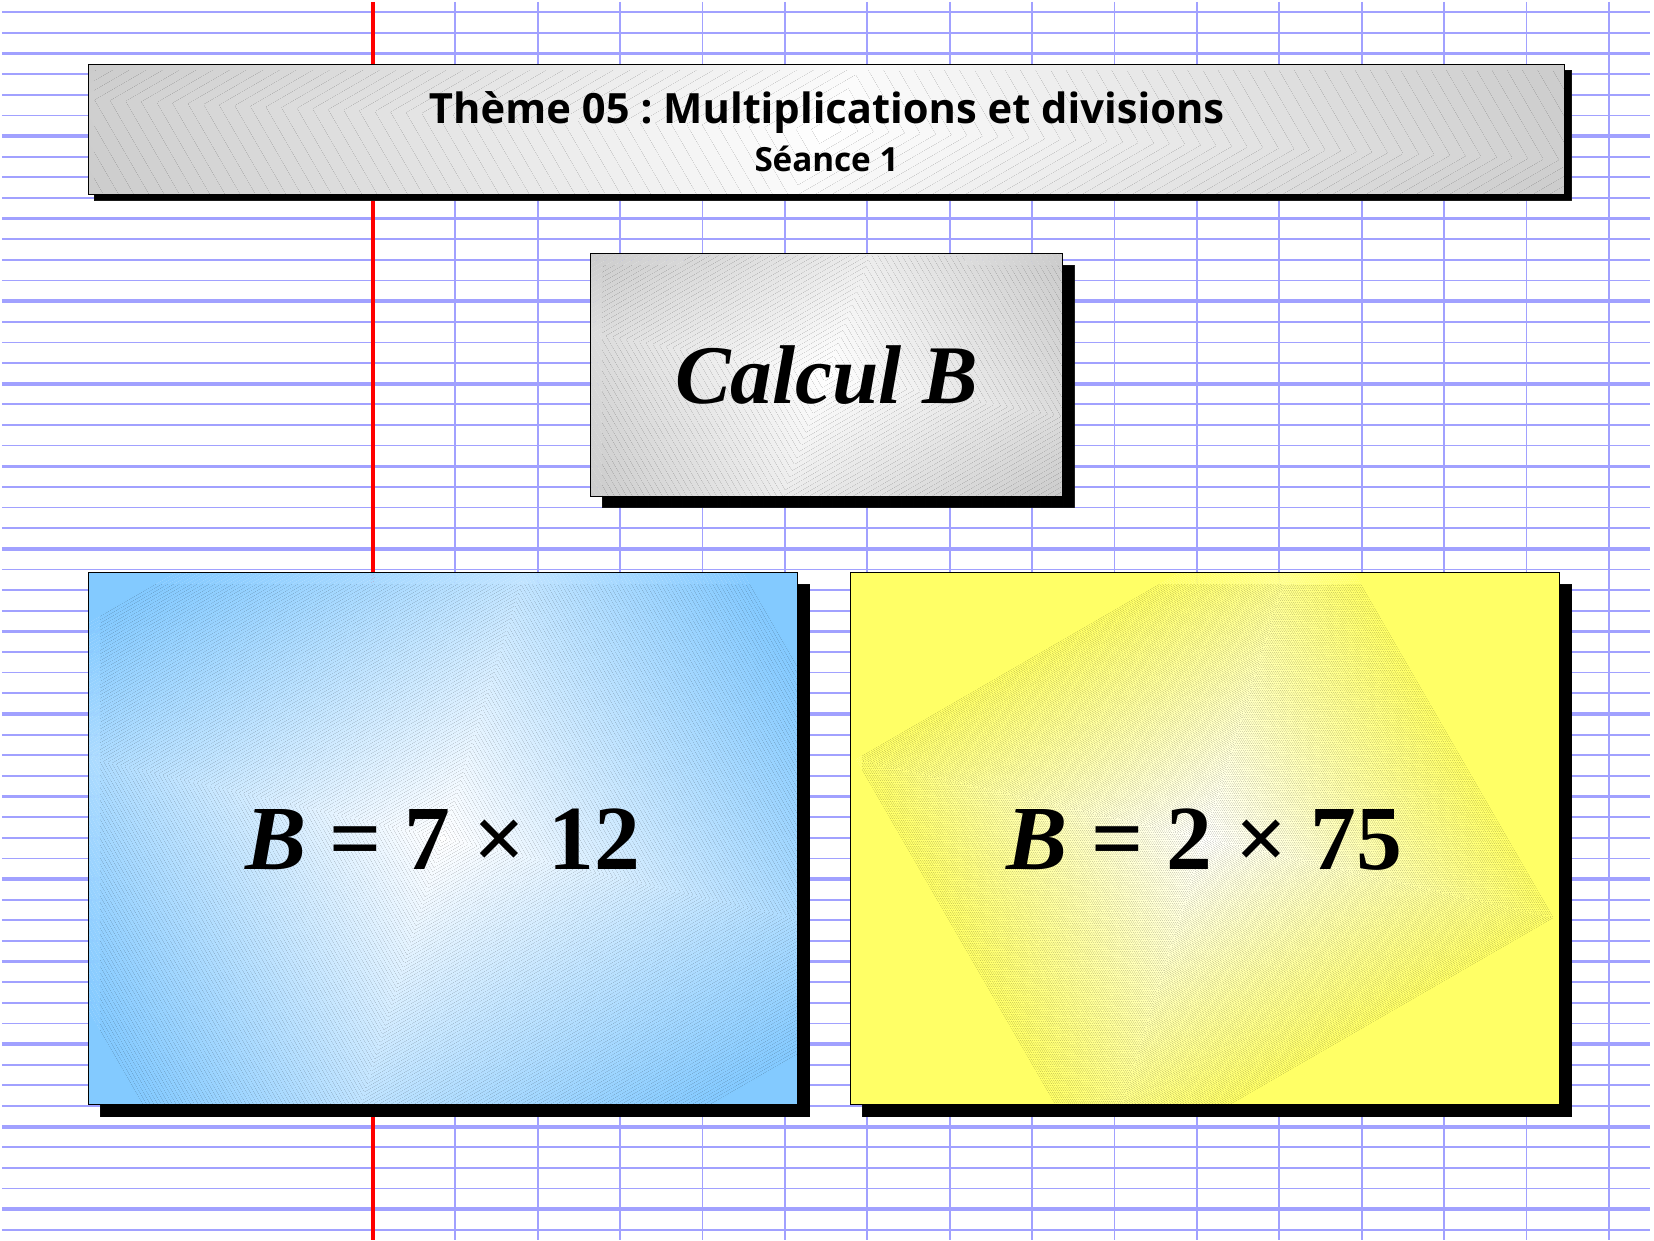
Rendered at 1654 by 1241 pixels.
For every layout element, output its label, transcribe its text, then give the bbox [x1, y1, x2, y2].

text_box Thème 05 : Multiplications et divisions Séance 1 [88, 64, 1565, 195]
text_box B = 7 × 12 [88, 572, 798, 1105]
text_box Calcul B [590, 253, 1063, 497]
picture [0, 0, 1654, 1241]
text_box B = 2 × 75 [850, 572, 1560, 1105]
